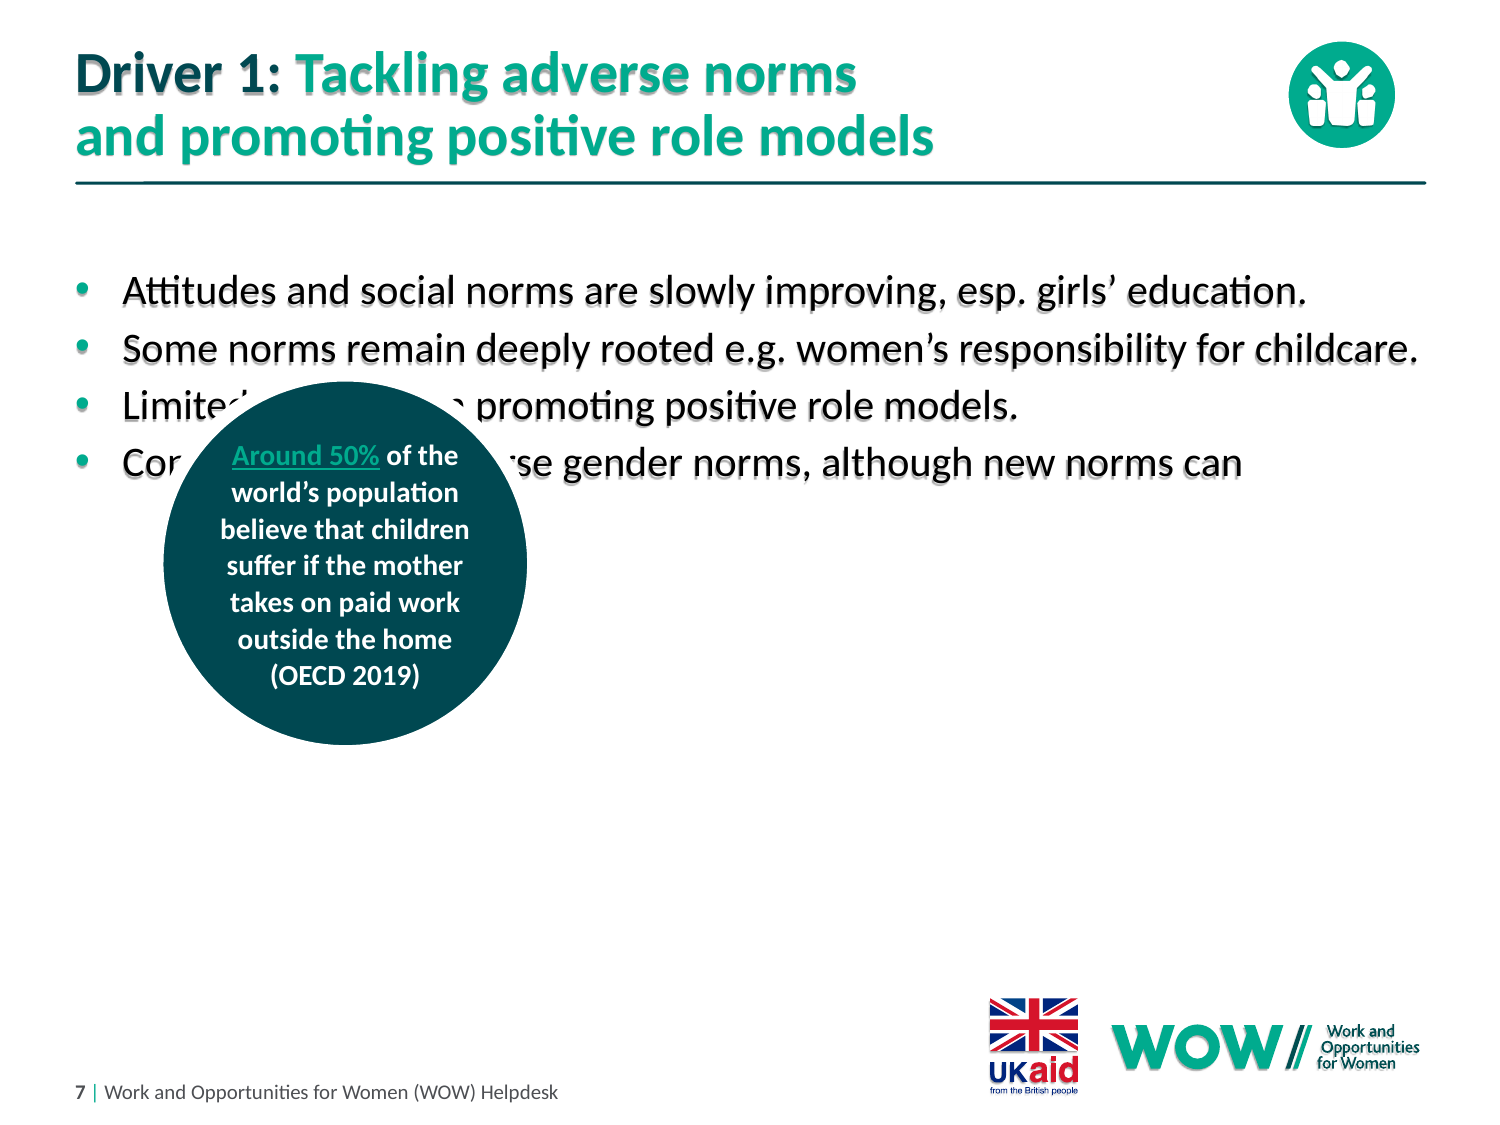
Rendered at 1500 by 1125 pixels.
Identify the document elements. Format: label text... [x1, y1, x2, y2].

text_box [1315, 35, 1369, 42]
text_box 7 | Work and Opportunities for Women (WOW) Helpdesk [75, 1045, 648, 1106]
text_box [1393, 65, 1401, 125]
list Attitudes and social norms are slowly improving, esp. girls’ education. Some norms remain deeply rooted e.g. women’s responsibility for childcare. Limited evidence on promoting positive role models. Conflict: disrupts adverse gender norms, although new norms can be resisted. [607, 262, 1430, 989]
text_box [1282, 63, 1292, 127]
title Driver 1: Tackling adverse norms and promoting positive role models [75, 48, 1424, 162]
text_box Around 50% of the world’s population believe that children suffer if the mother takes on paid work outside the home (OECD 2019) [156, 374, 535, 753]
picture [1292, 42, 1393, 143]
text_box [1307, 143, 1376, 154]
